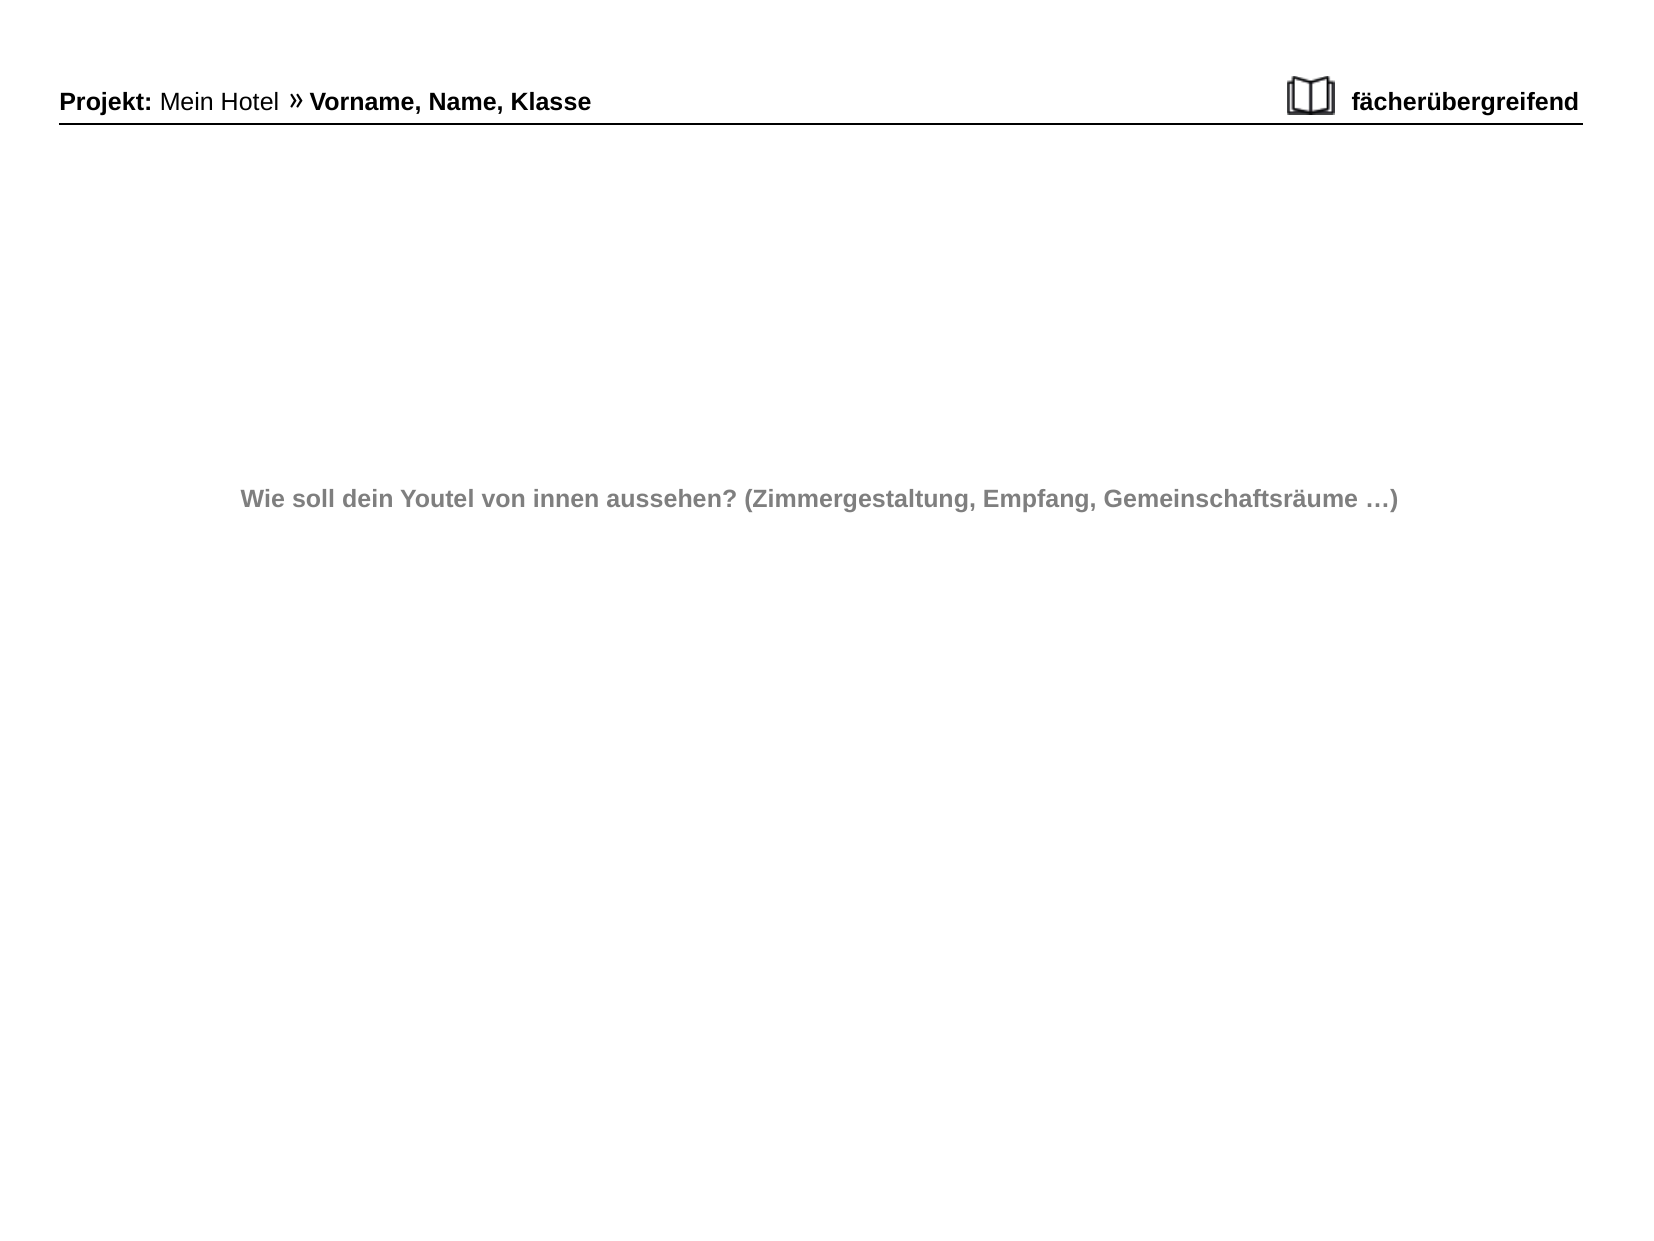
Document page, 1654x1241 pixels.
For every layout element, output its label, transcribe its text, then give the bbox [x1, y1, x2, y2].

picture [1287, 76, 1335, 115]
text_box Projekt: Mein Hotel » Vorname, Name, Klasse fächerübergreifend [59, 64, 1583, 123]
text_box Wie soll dein Youtel von innen aussehen? (Zimmergestaltung, Empfang, Gemeinschaftsräume …) [58, 466, 1583, 526]
